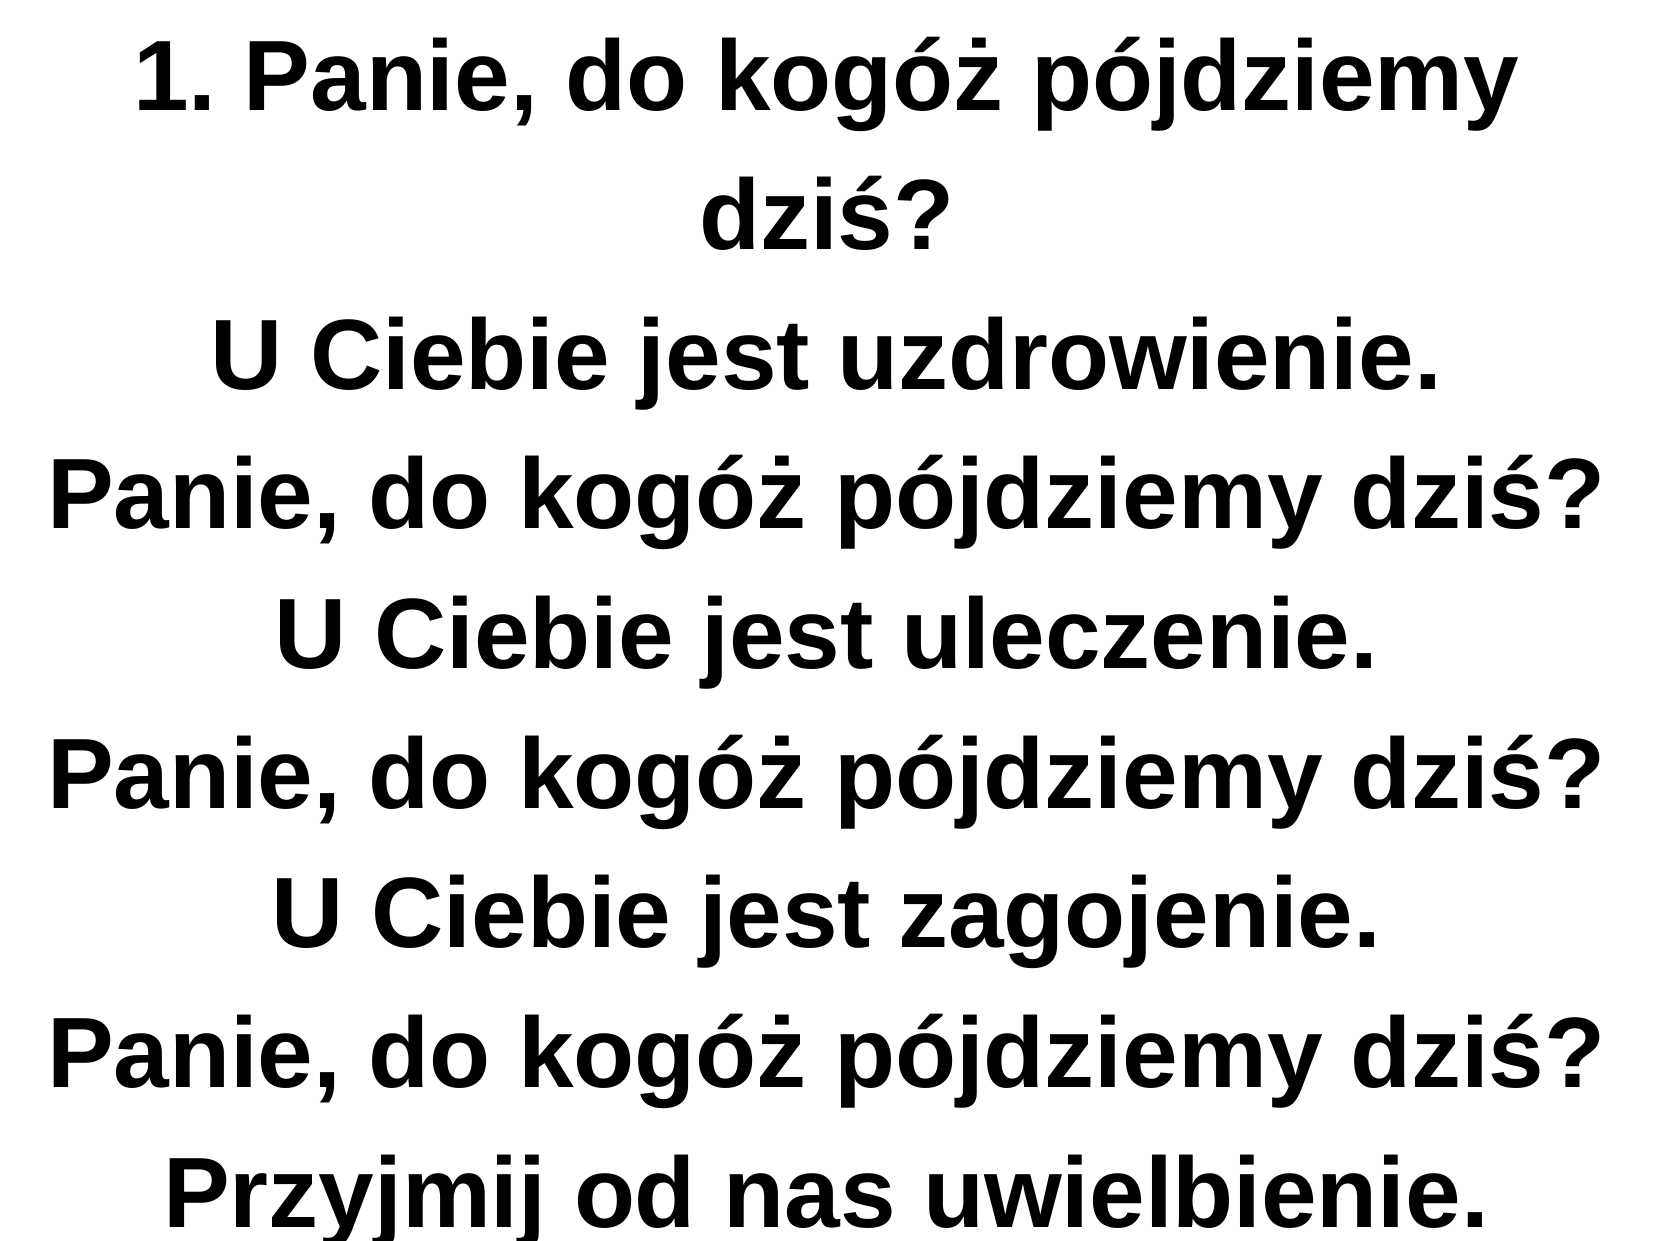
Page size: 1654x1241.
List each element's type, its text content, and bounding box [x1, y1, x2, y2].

subtitle 1. Panie, do kogóż pójdziemy dziś? U Ciebie jest uzdrowienie. Panie, do kogóż pójdziemy dziś? U Ciebie jest uleczenie. Panie, do kogóż pójdziemy dziś? U Ciebie jest zagojenie. Panie, do kogóż pójdziemy dziś? Przyjmij od nas uwielbienie. [0, 0, 1654, 1241]
